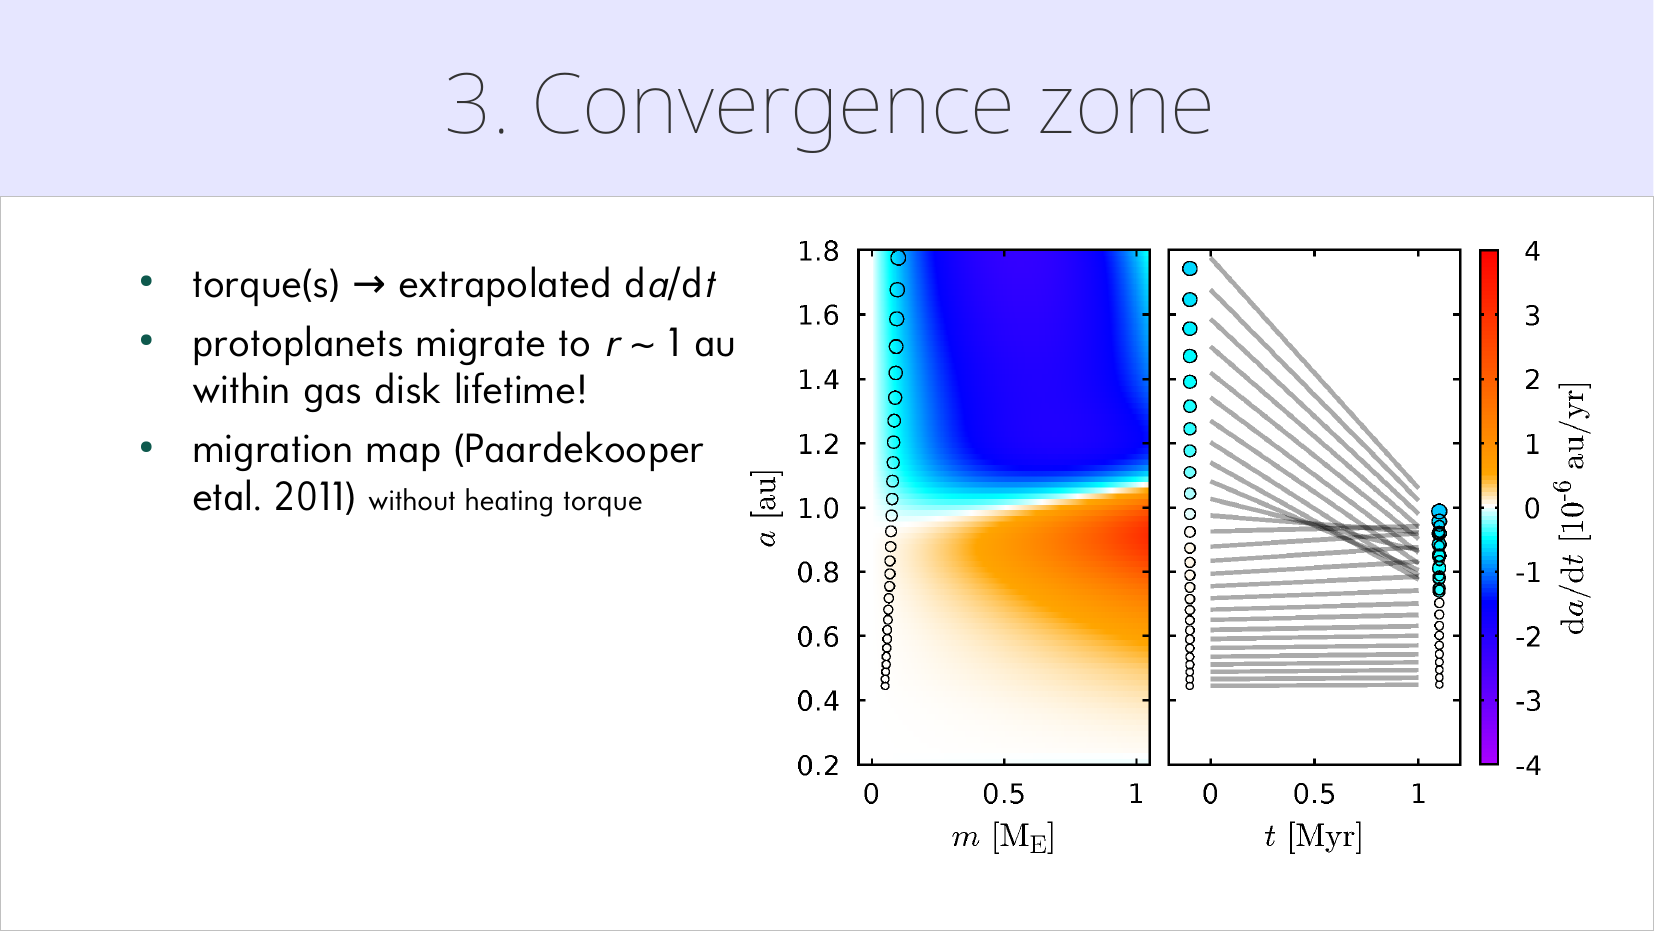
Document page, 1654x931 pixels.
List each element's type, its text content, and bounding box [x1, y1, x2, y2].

list torque(s) → extrapolated da/dt protoplanets migrate to r ~ 1 au within gas disk lifetime! migration map (Paardekooper etal. 2011) without heating torque [121, 258, 750, 798]
title 3. Convergence zone [124, 23, 1537, 179]
picture [750, 240, 1591, 854]
